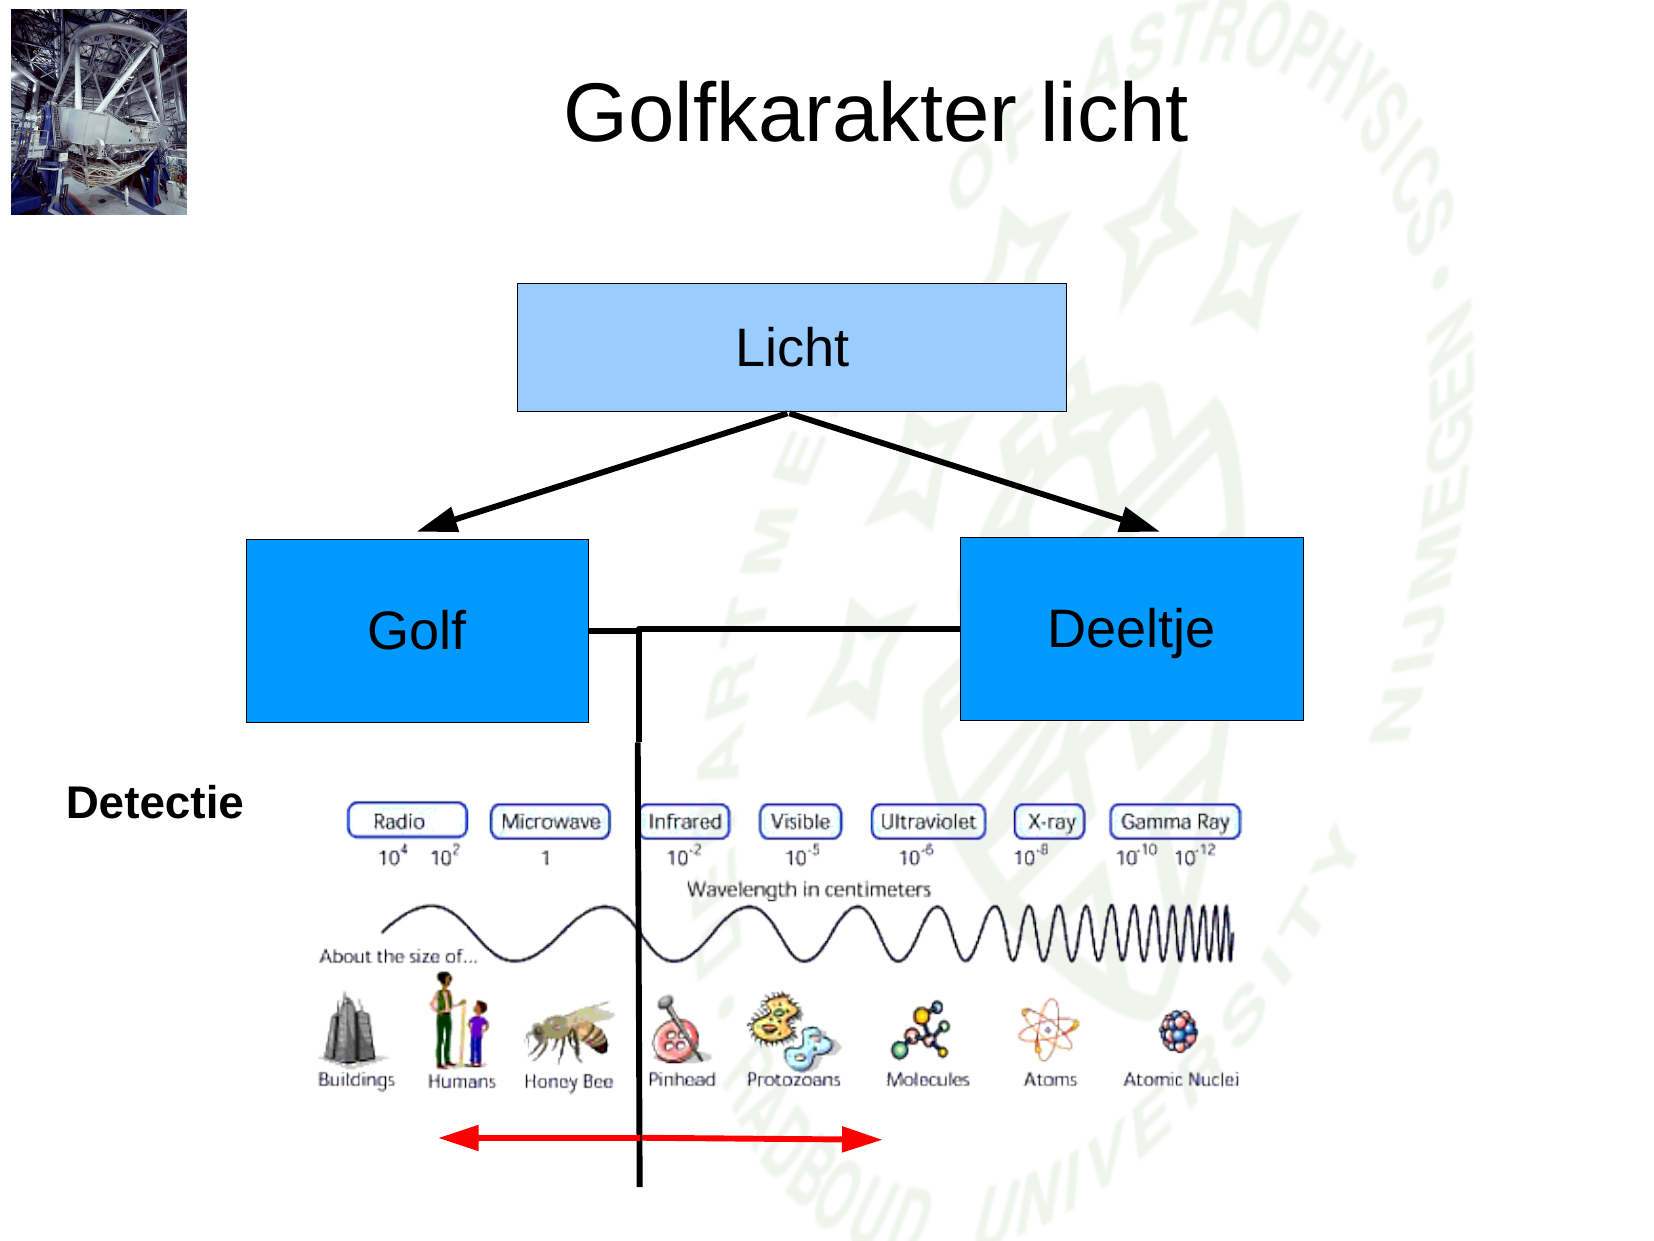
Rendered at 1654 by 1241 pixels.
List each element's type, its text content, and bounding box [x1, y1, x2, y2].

text_box Golf [246, 539, 589, 723]
text_box Detectie [51, 769, 260, 836]
text_box Golfkarakter licht [549, 58, 1205, 167]
text_box Deeltje [960, 537, 1304, 721]
picture [0, 0, 1654, 1241]
text_box Licht [517, 283, 1067, 412]
